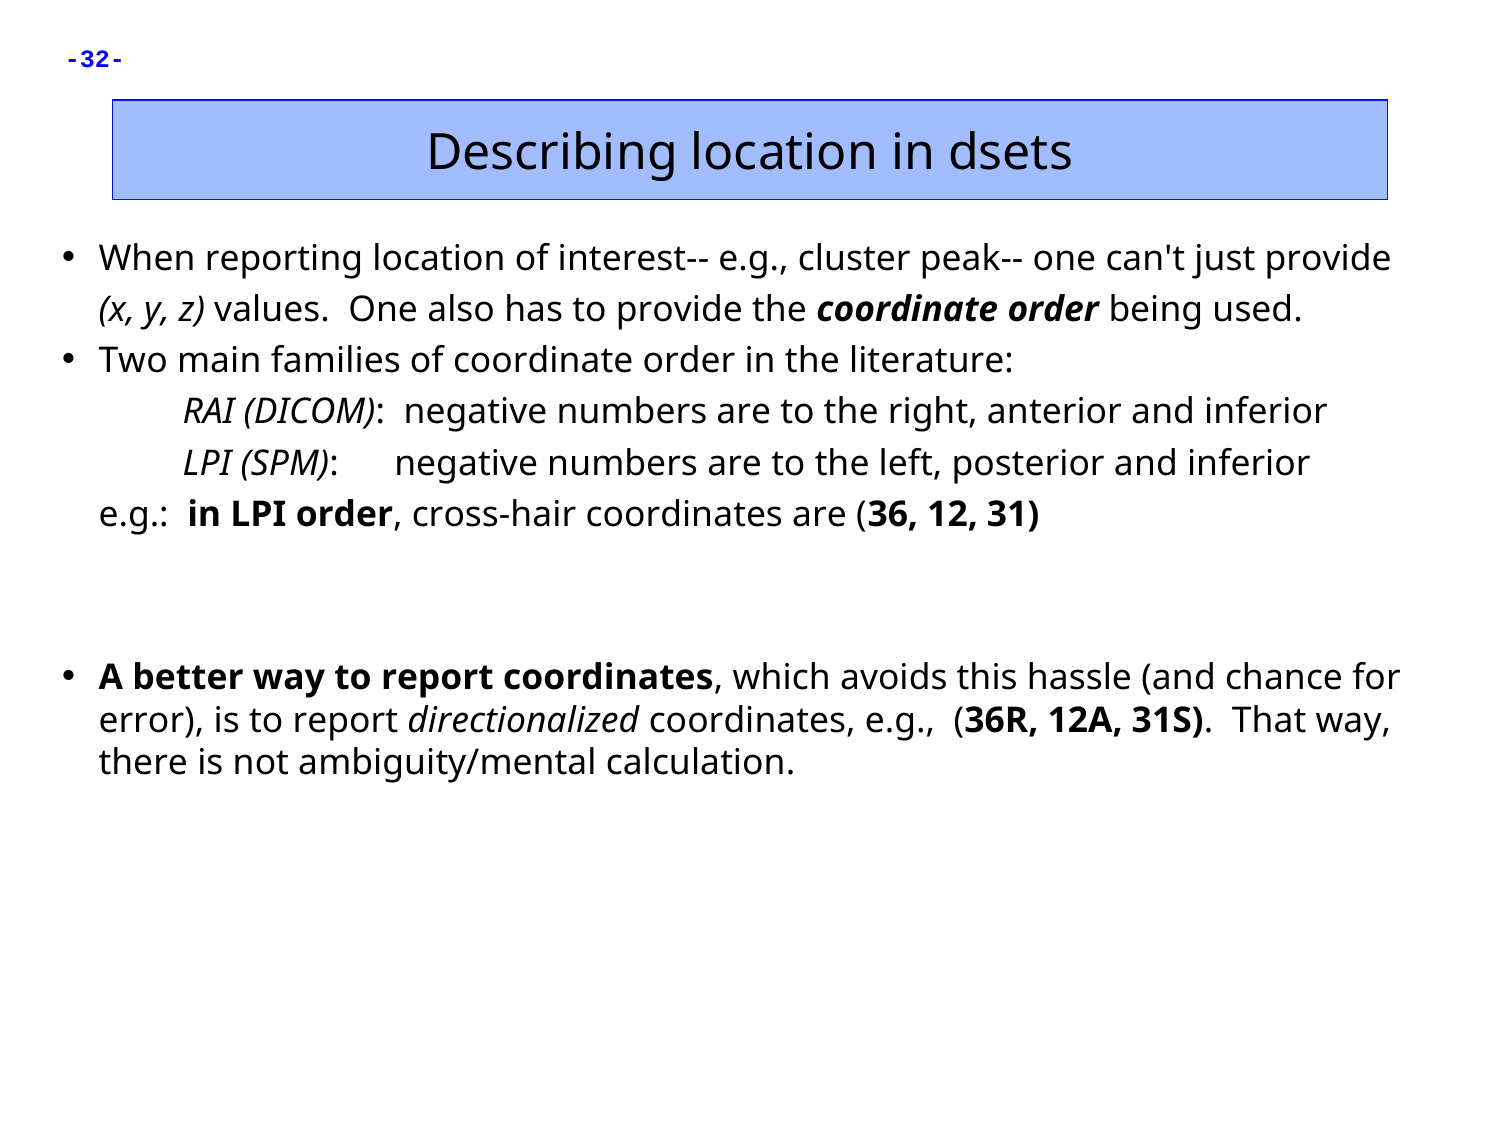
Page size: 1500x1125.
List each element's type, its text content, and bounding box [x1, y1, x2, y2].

text_box Describing location in dsets [112, 99, 1388, 200]
text_box When reporting location of interest-- e.g., cluster peak-- one can't just provide (x, y, z) values. One also has to provide the coordinate order being used. Two main families of coordinate order in the literature: RAI (DICOM): negative numbers are to the right, anterior and inferior LPI (SPM): negative numbers are to the left, posterior and inferior e.g.: in LPI order, cross-hair coordinates are (36, 12, 31) A better way to report coordinates, which avoids this hassle (and chance for error), is to report directionalized coordinates, e.g., (36R, 12A, 31S). That way, there is not ambiguity/mental calculation. [46, 226, 1489, 376]
